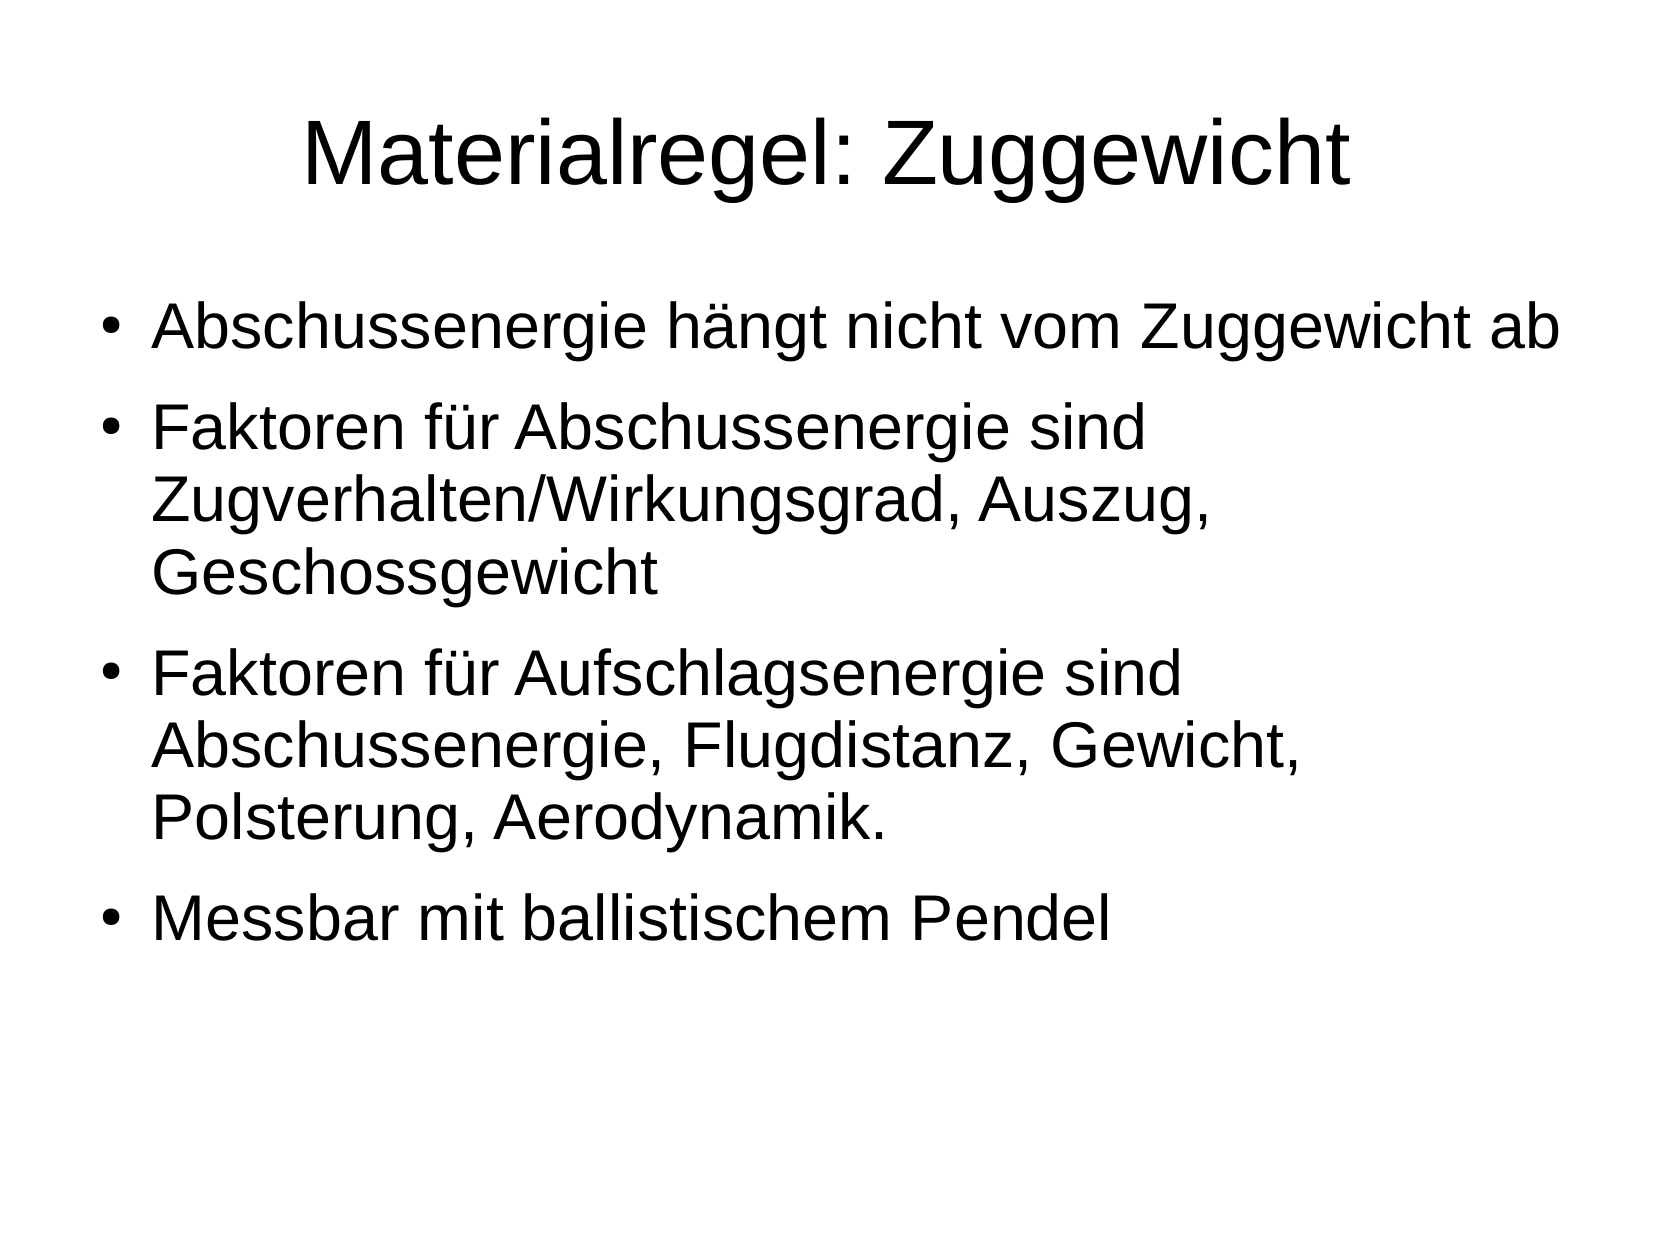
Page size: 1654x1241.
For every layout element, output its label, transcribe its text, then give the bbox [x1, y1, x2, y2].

list Abschussenergie hängt nicht vom Zuggewicht ab Faktoren für Abschussenergie sind Zugverhalten/Wirkungsgrad, Auszug, Geschossgewicht Faktoren für Aufschlagsenergie sind Abschussenergie, Flugdistanz, Gewicht, Polsterung, Aerodynamik. Messbar mit ballistischem Pendel [82, 290, 1571, 1010]
title Materialregel: Zuggewicht [82, 49, 1571, 257]
